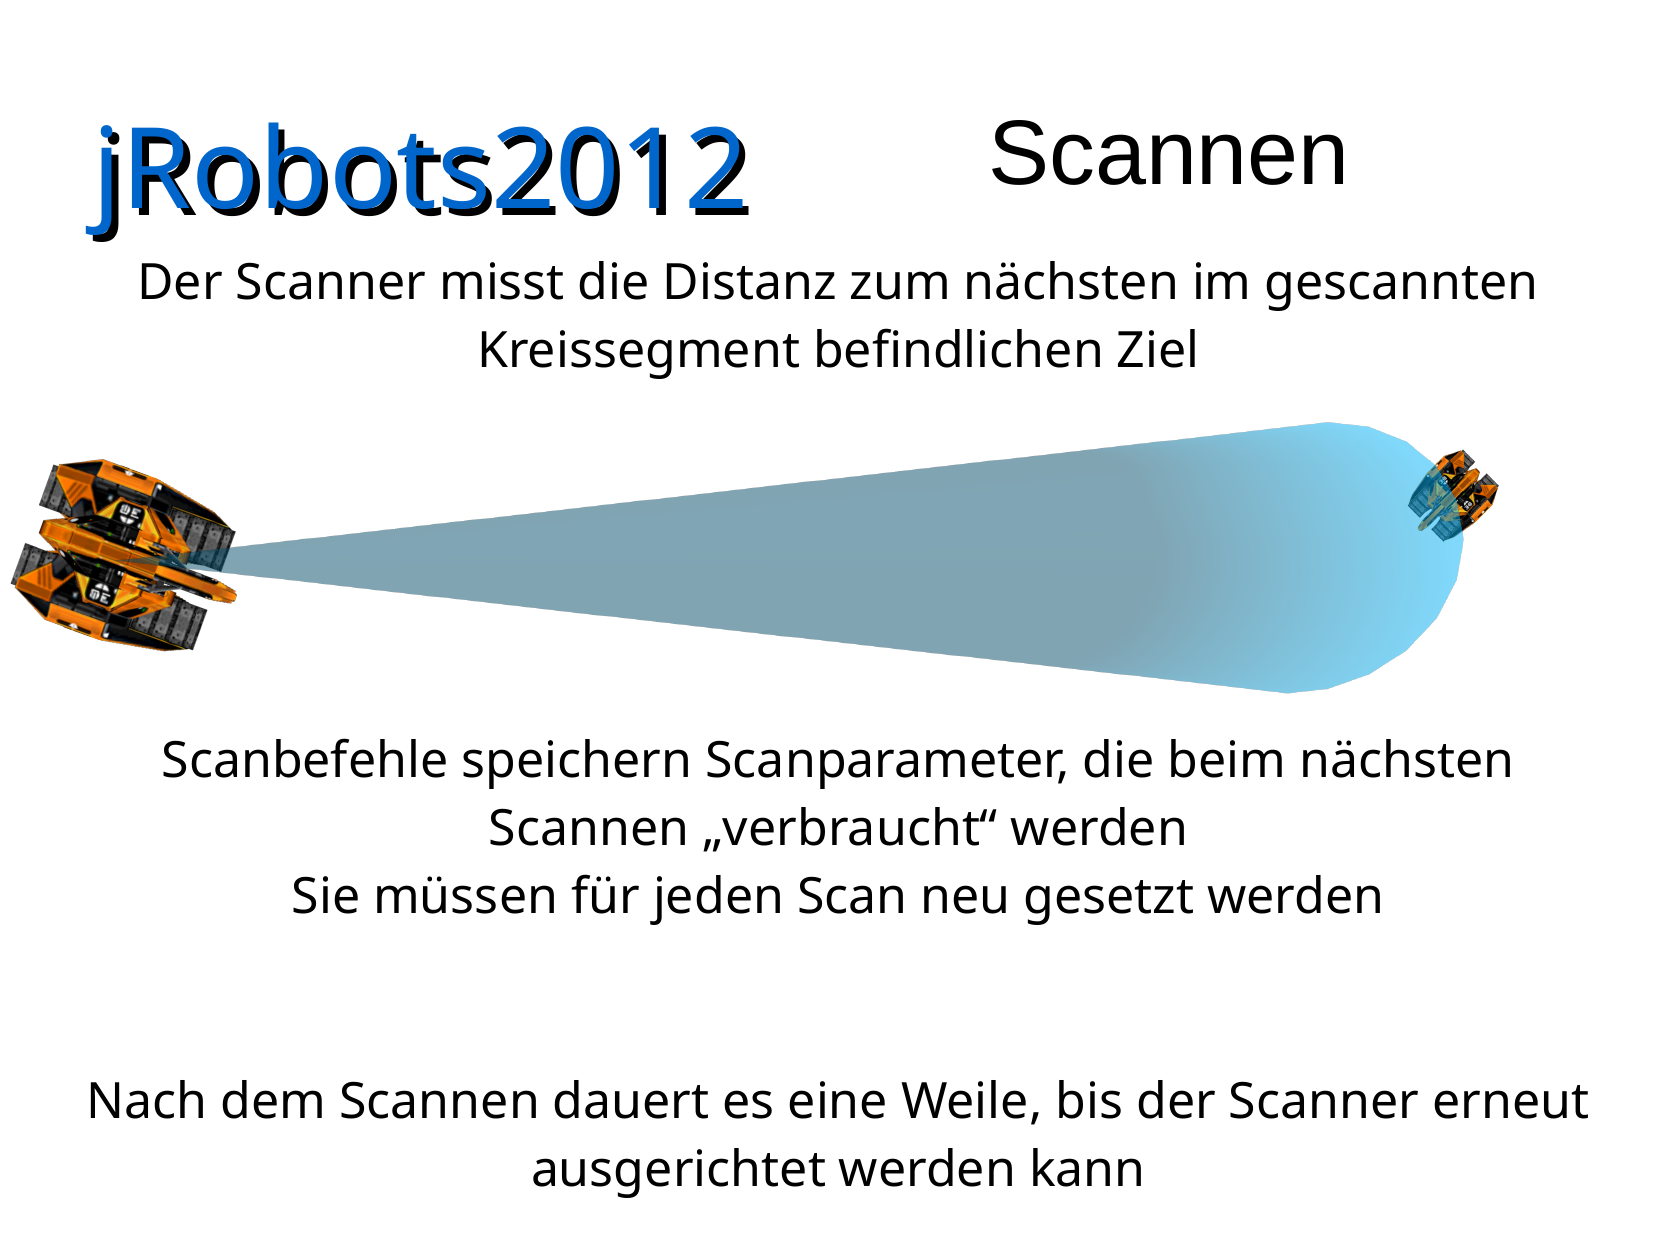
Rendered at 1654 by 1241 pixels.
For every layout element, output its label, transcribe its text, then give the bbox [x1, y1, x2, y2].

subtitle Der Scanner misst die Distanz zum nächsten im gescannten Kreissegment befindlichen Ziel Scanbefehle speichern Scanparameter, die beim nächsten Scannen „verbraucht“ werden Sie müssen für jeden Scan neu gesetzt werden Nach dem Scannen dauert es eine Weile, bis der Scanner erneut ausgerichtet werden kann [82, 265, 1595, 1182]
picture [0, 442, 266, 680]
title Scannen [767, 49, 1571, 257]
